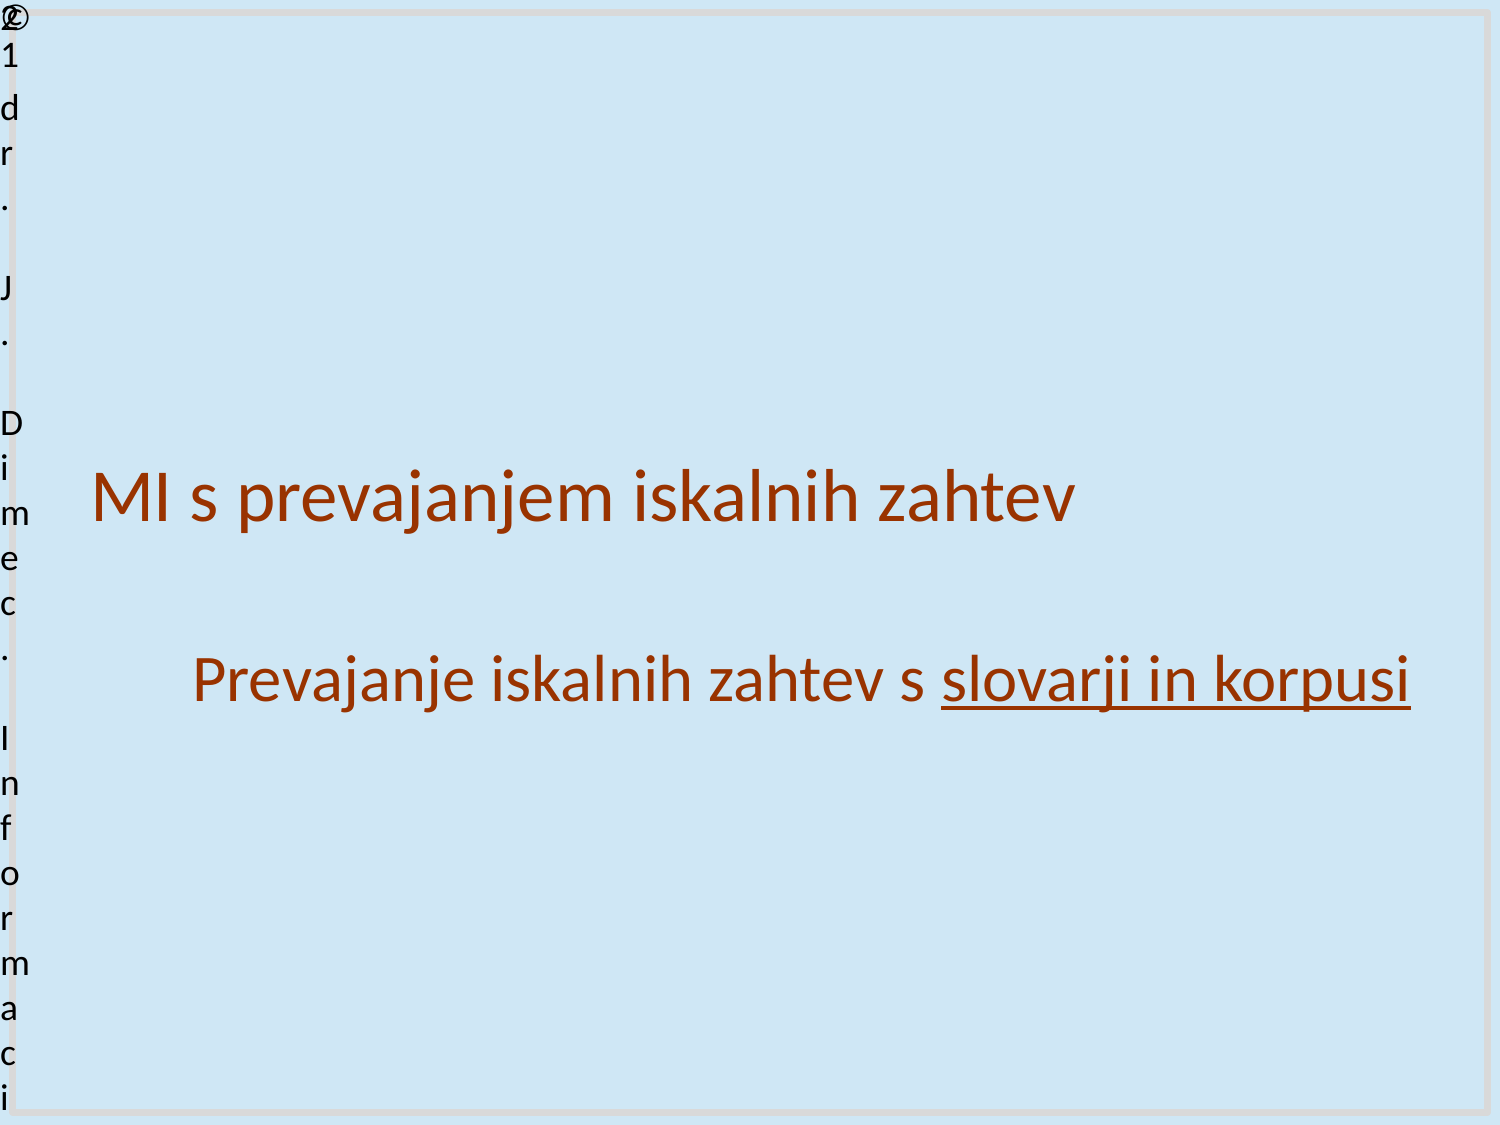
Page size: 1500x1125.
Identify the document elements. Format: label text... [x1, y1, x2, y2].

title MI s prevajanjem iskalnih zahtev Prevajanje iskalnih zahtev s slovarji in korpusi [75, 437, 1475, 725]
